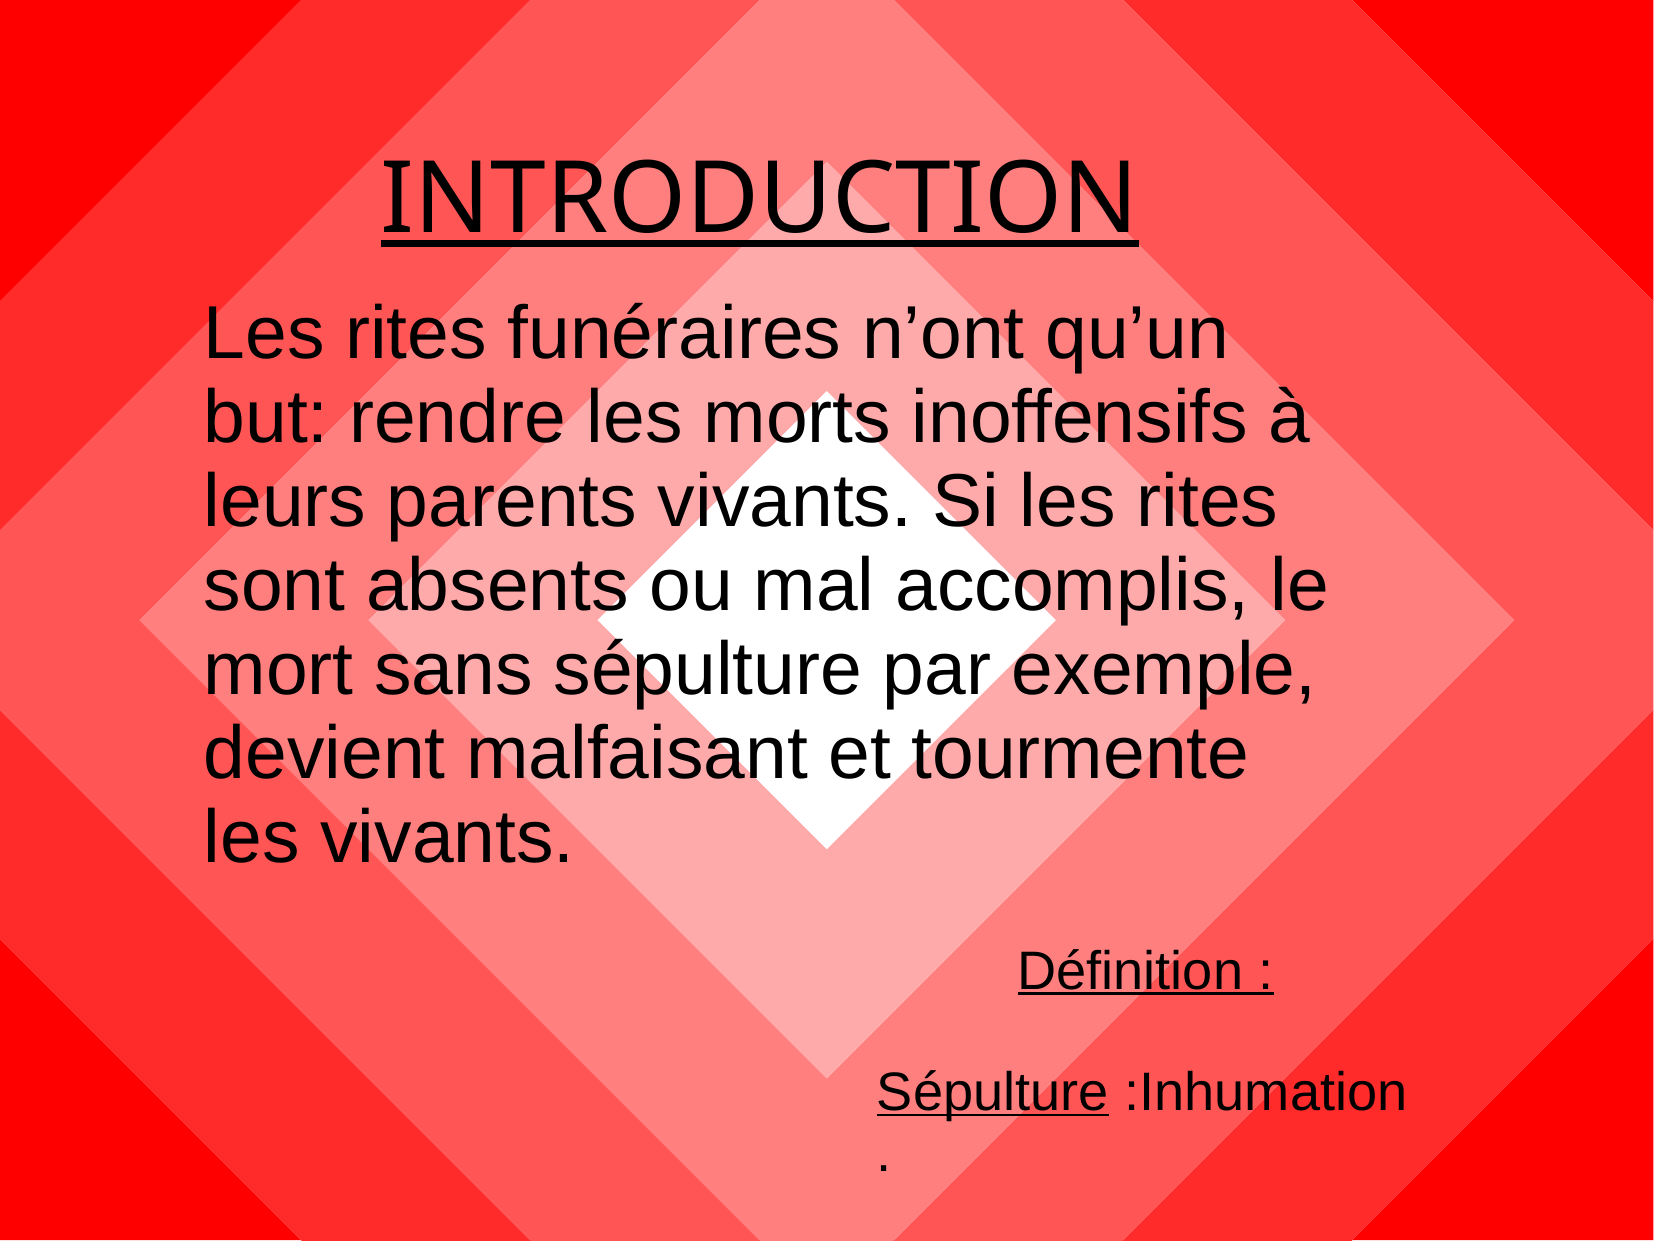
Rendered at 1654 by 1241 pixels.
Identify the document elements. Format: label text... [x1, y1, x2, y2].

text_box INTRODUCTION [366, 118, 1193, 244]
text_box Les rites funéraires n’ont qu’un but: rendre les morts inoffensifs à leurs parents vivants. Si les rites sont absents ou mal accomplis, le mort sans sépulture par exemple, devient malfaisant et tourmente les vivants. [188, 283, 1347, 886]
text_box Définition : Sépulture :Inhumation. [862, 933, 1430, 1191]
